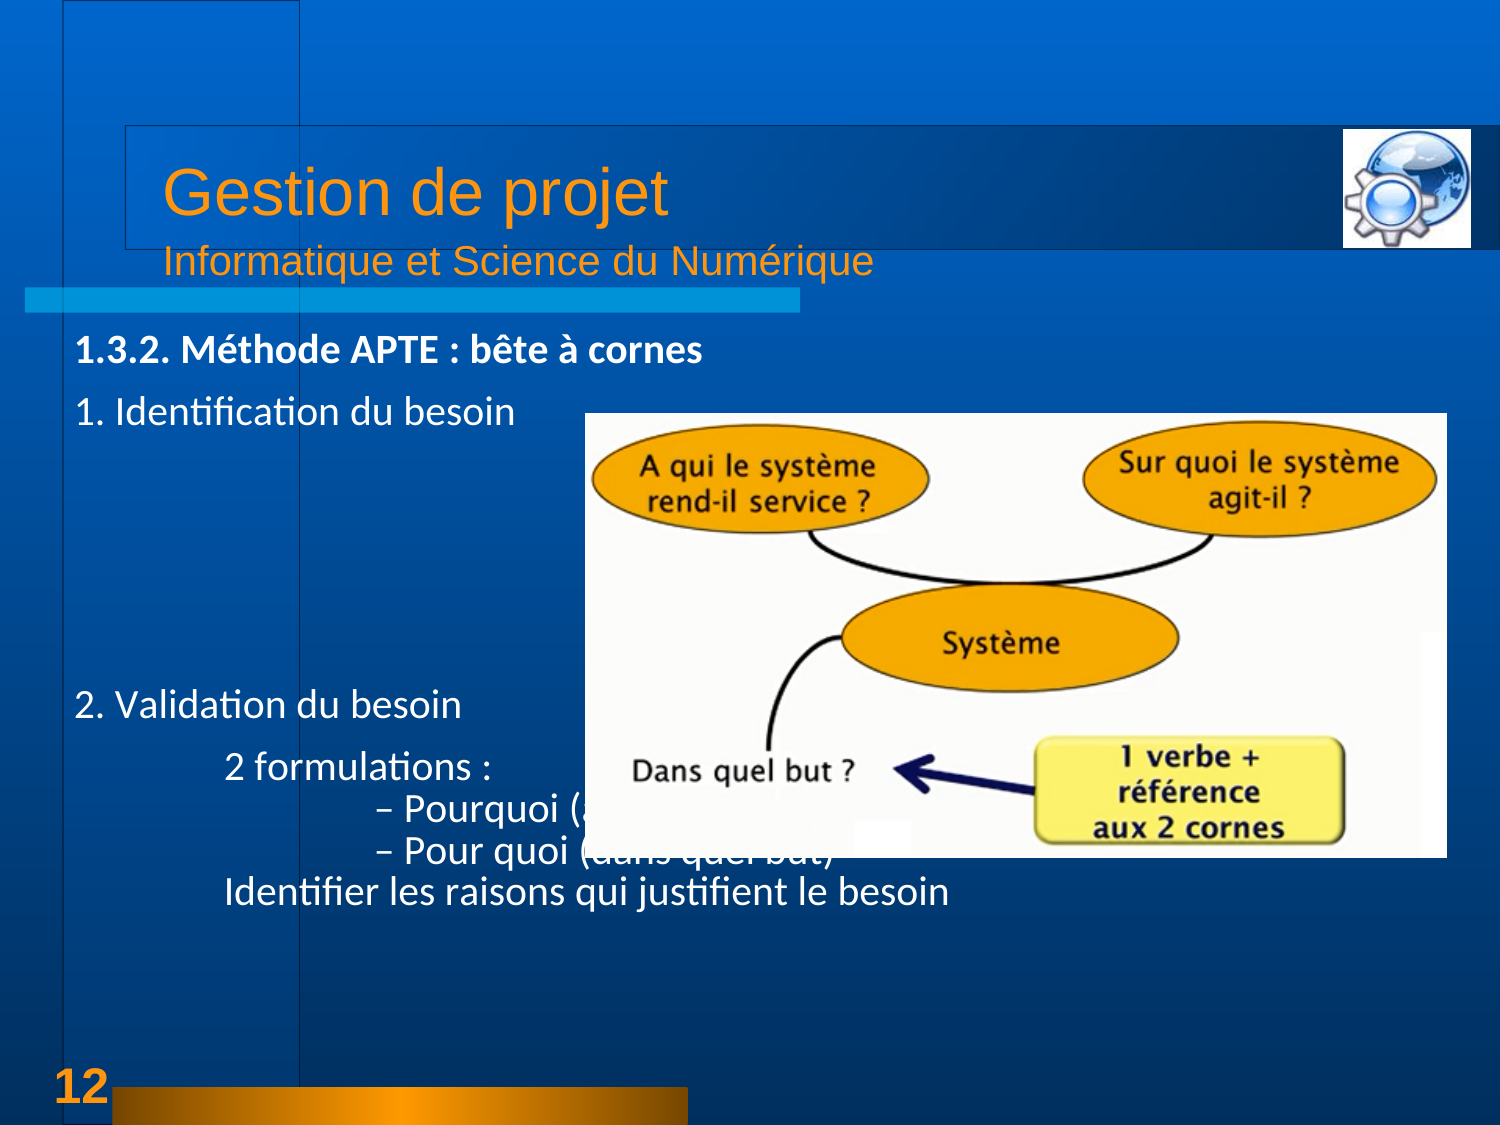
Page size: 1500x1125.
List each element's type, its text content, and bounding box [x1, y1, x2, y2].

text_box 1.3.2. Méthode APTE : bête à cornes 1. Identification du besoin 2. Validation du besoin 2 formulations : – Pourquoi (à cause de quoi) le besoin existe-t-il ? – Pour quoi (dans quel but) Identifier les raisons qui justifient le besoin [59, 324, 1477, 1054]
picture [585, 413, 1447, 858]
picture [1343, 129, 1471, 248]
